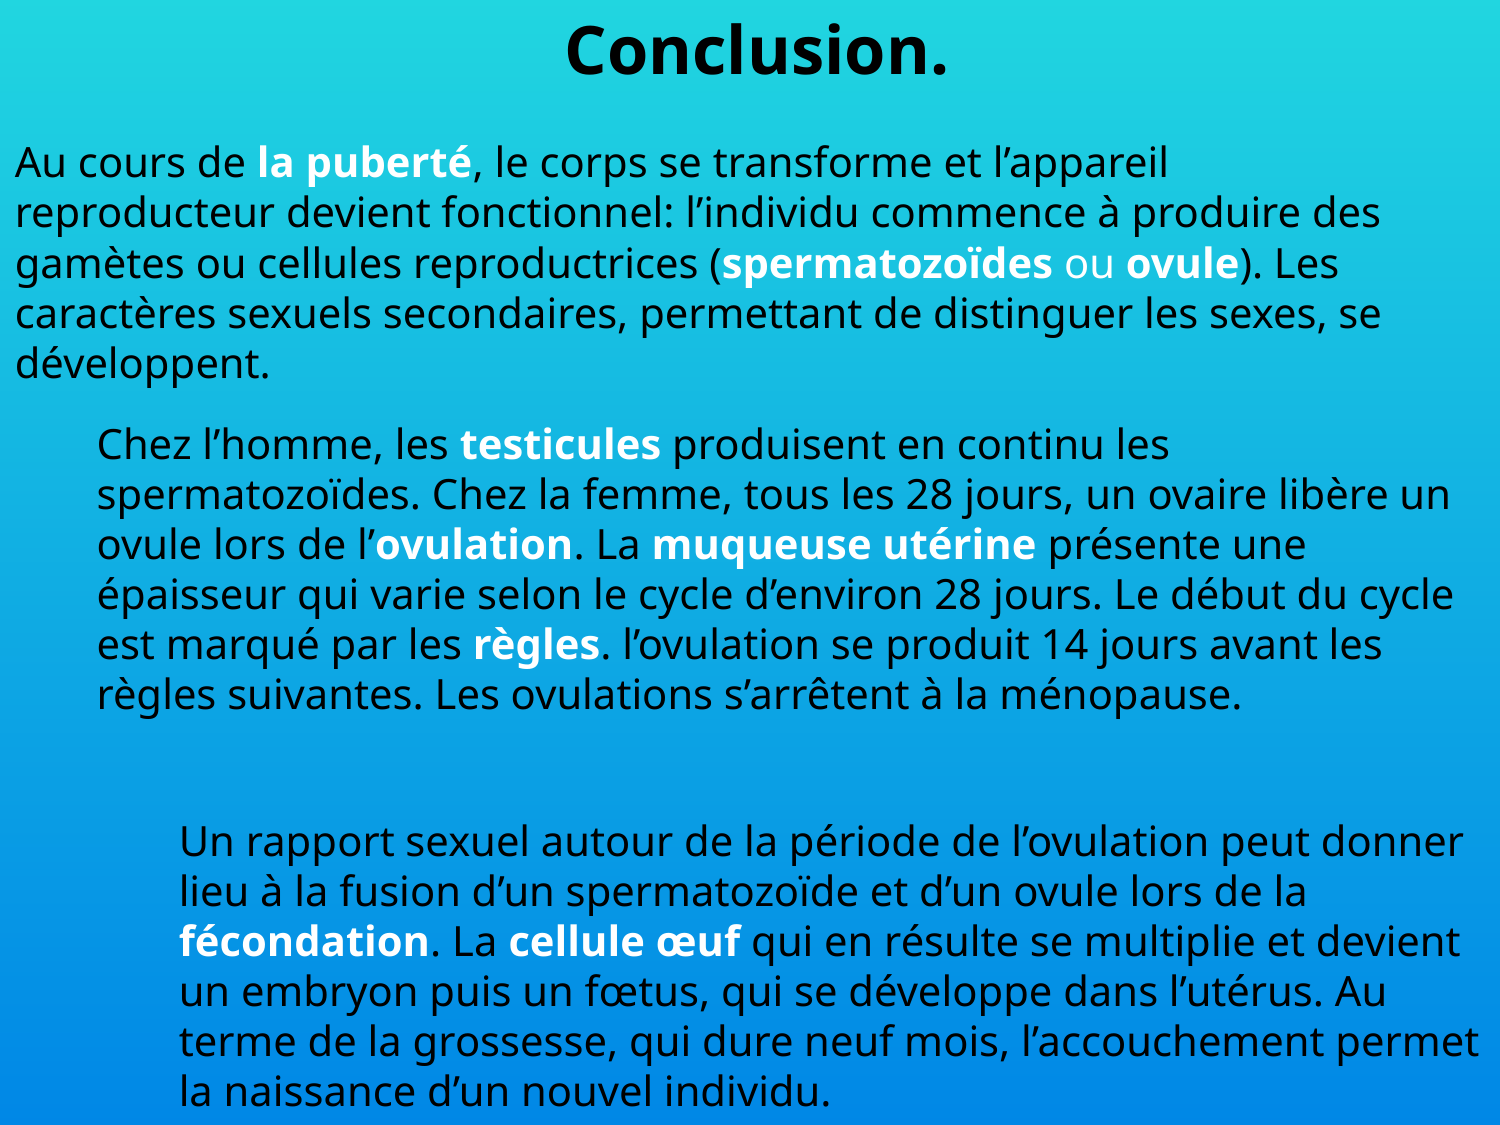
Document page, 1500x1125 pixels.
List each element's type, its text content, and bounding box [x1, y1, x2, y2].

title Conclusion. [82, 0, 1432, 96]
text_box Au cours de la puberté, le corps se transforme et l’appareil reproducteur devient fonctionnel: l’individu commence à produire des gamètes ou cellules reproductrices (spermatozoïdes ou ovule). Les caractères sexuels secondaires, permettant de distinguer les sexes, se développent. [0, 128, 1442, 394]
text_box Un rapport sexuel autour de la période de l’ovulation peut donner lieu à la fusion d’un spermatozoïde et d’un ovule lors de la fécondation. La cellule œuf qui en résulte se multiplie et devient un embryon puis un fœtus, qui se développe dans l’utérus. Au terme de la grossesse, qui dure neuf mois, l’accouchement permet la naissance d’un nouvel individu. [163, 806, 1500, 1122]
text_box Chez l’homme, les testicules produisent en continu les spermatozoïdes. Chez la femme, tous les 28 jours, un ovaire libère un ovule lors de l’ovulation. La muqueuse utérine présente une épaisseur qui varie selon le cycle d’environ 28 jours. Le début du cycle est marqué par les règles. l’ovulation se produit 14 jours avant les règles suivantes. Les ovulations s’arrêtent à la ménopause. [81, 410, 1477, 726]
